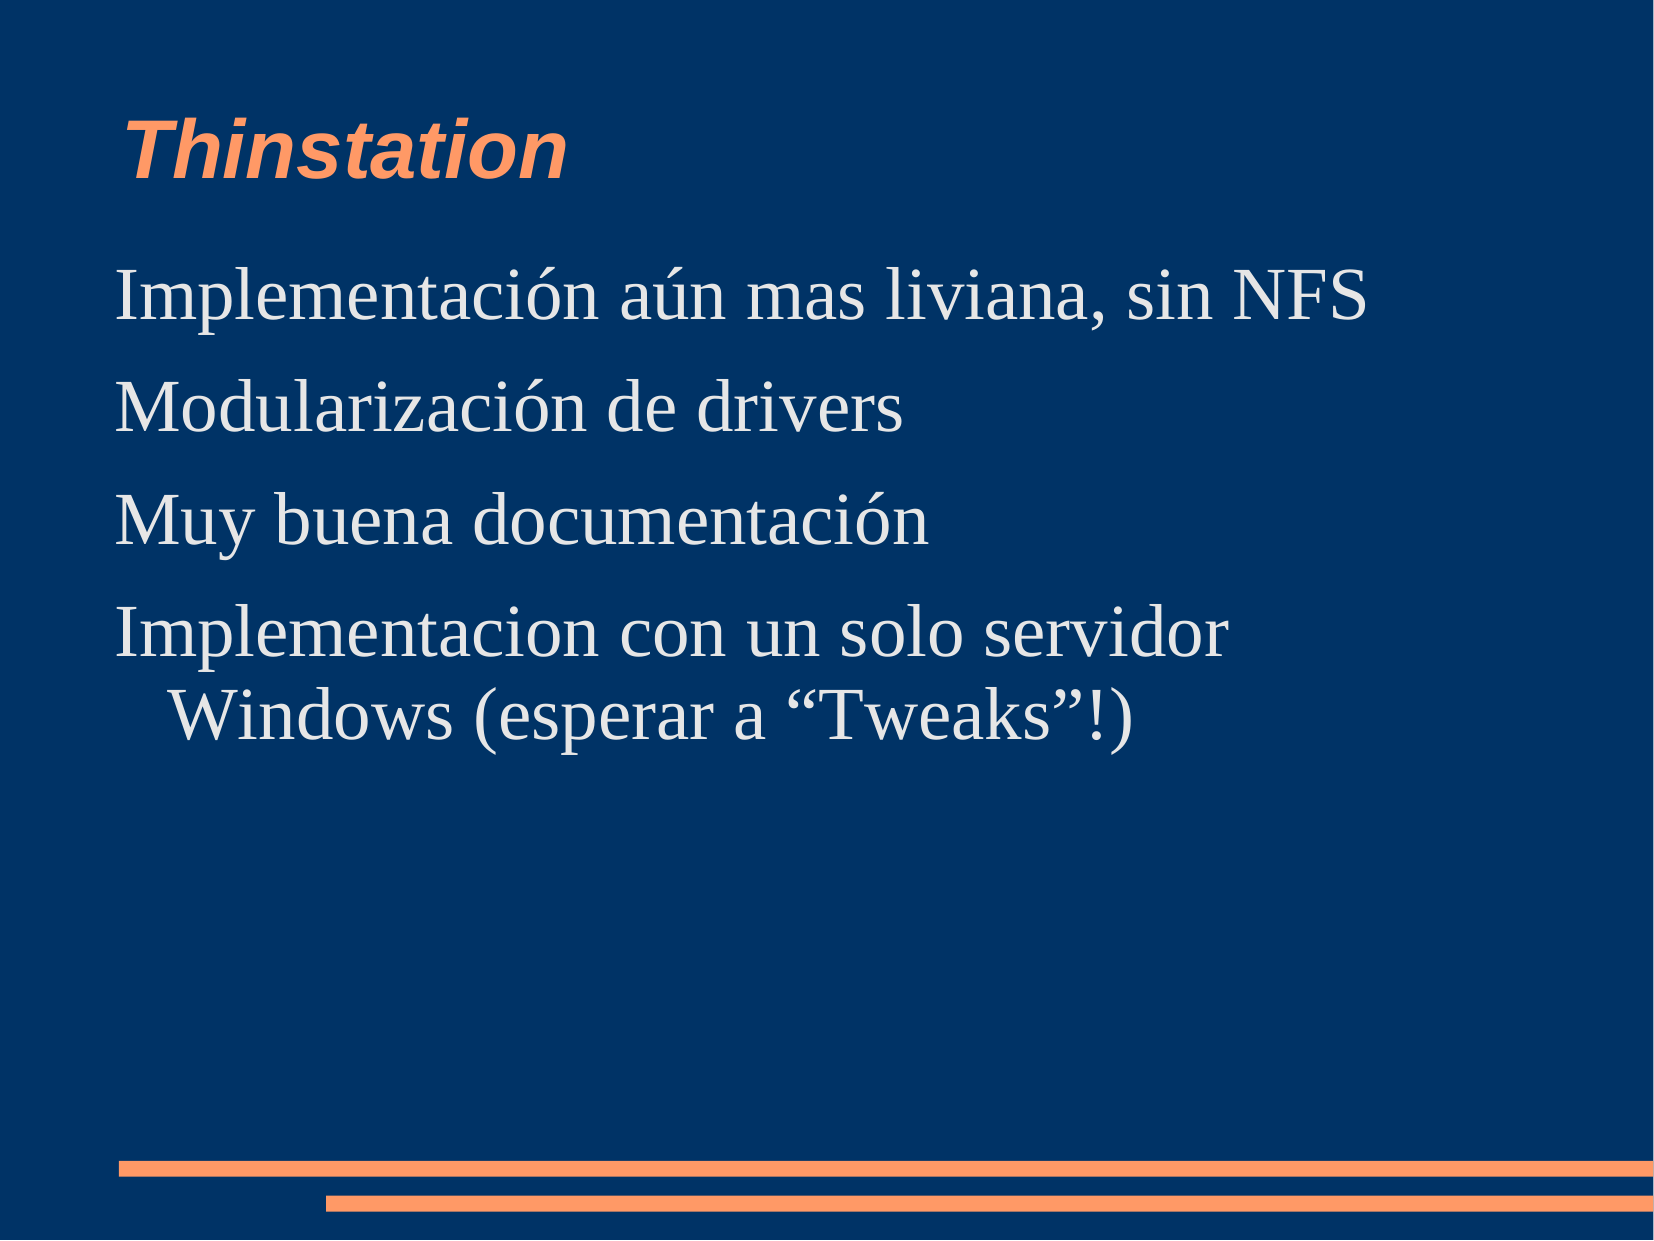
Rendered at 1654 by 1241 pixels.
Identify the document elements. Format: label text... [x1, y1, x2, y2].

list Implementación aún mas liviana, sin NFS Modularización de drivers Muy buena documentación Implementacion con un solo servidor Windows (esperar a “Tweaks”!) [96, 252, 1536, 1063]
title Thinstation [121, 46, 1534, 252]
